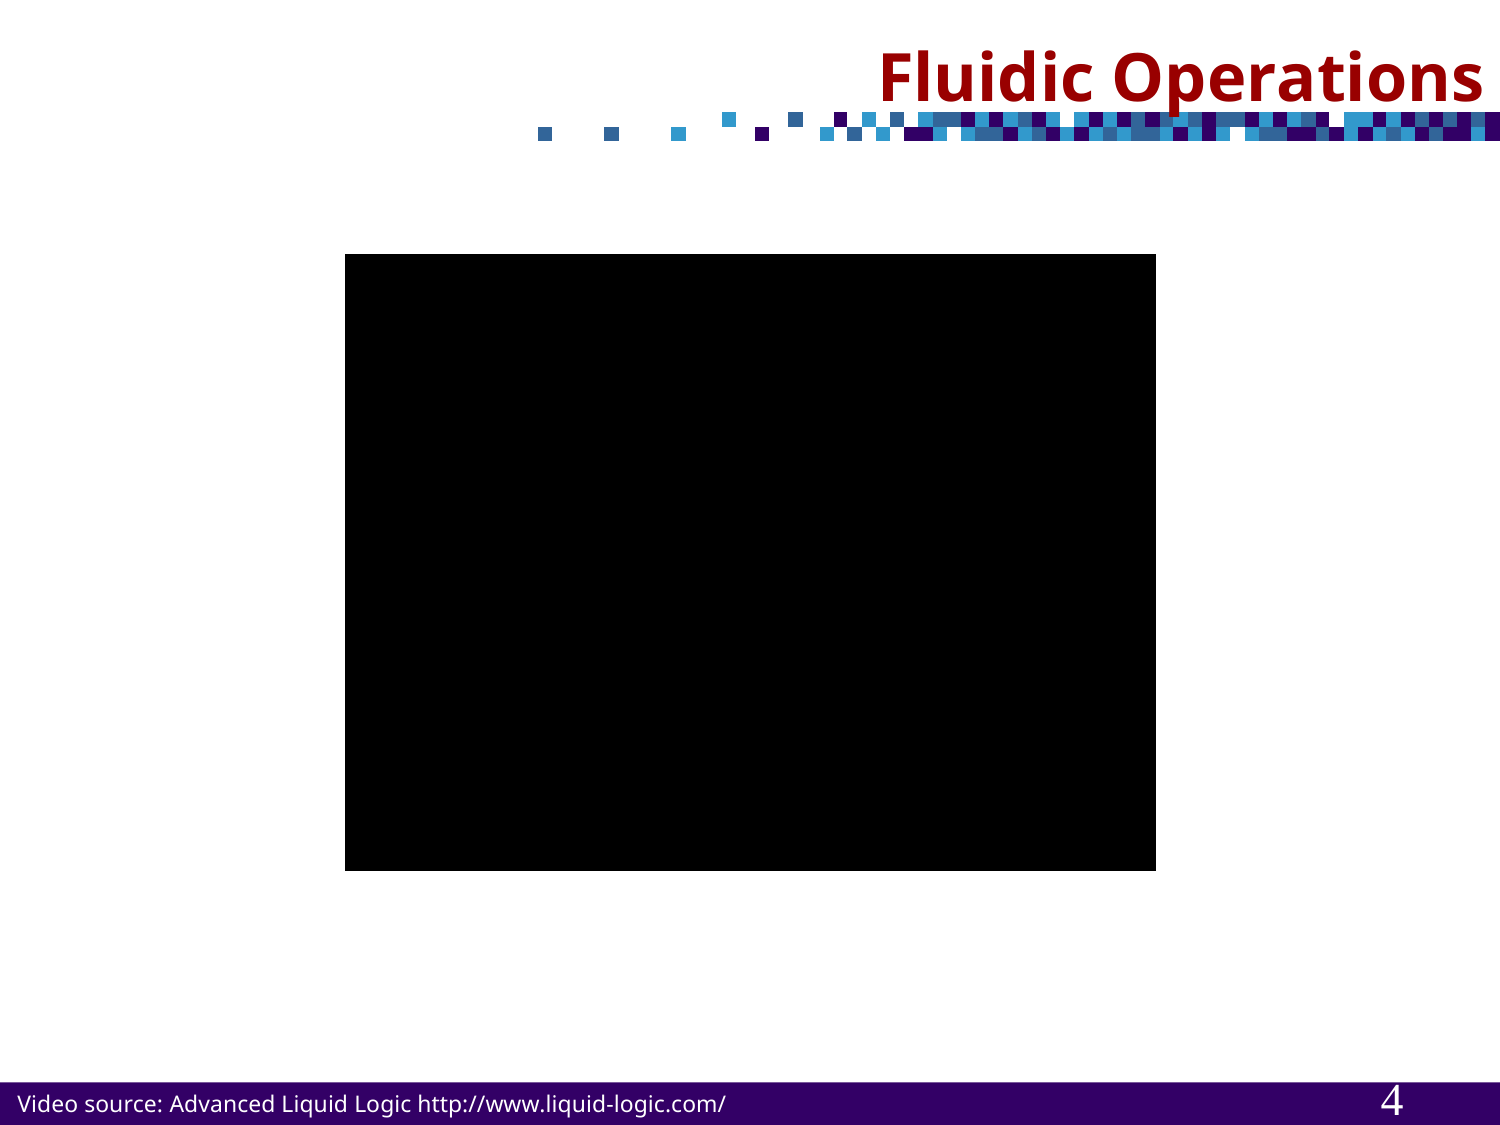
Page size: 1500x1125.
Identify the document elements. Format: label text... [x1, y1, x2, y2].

text_box [345, 254, 1156, 871]
title Fluidic Operations [0, 24, 1500, 125]
text_box Video source: Advanced Liquid Logic http://www.liquid-logic.com/ [2, 1082, 742, 1125]
